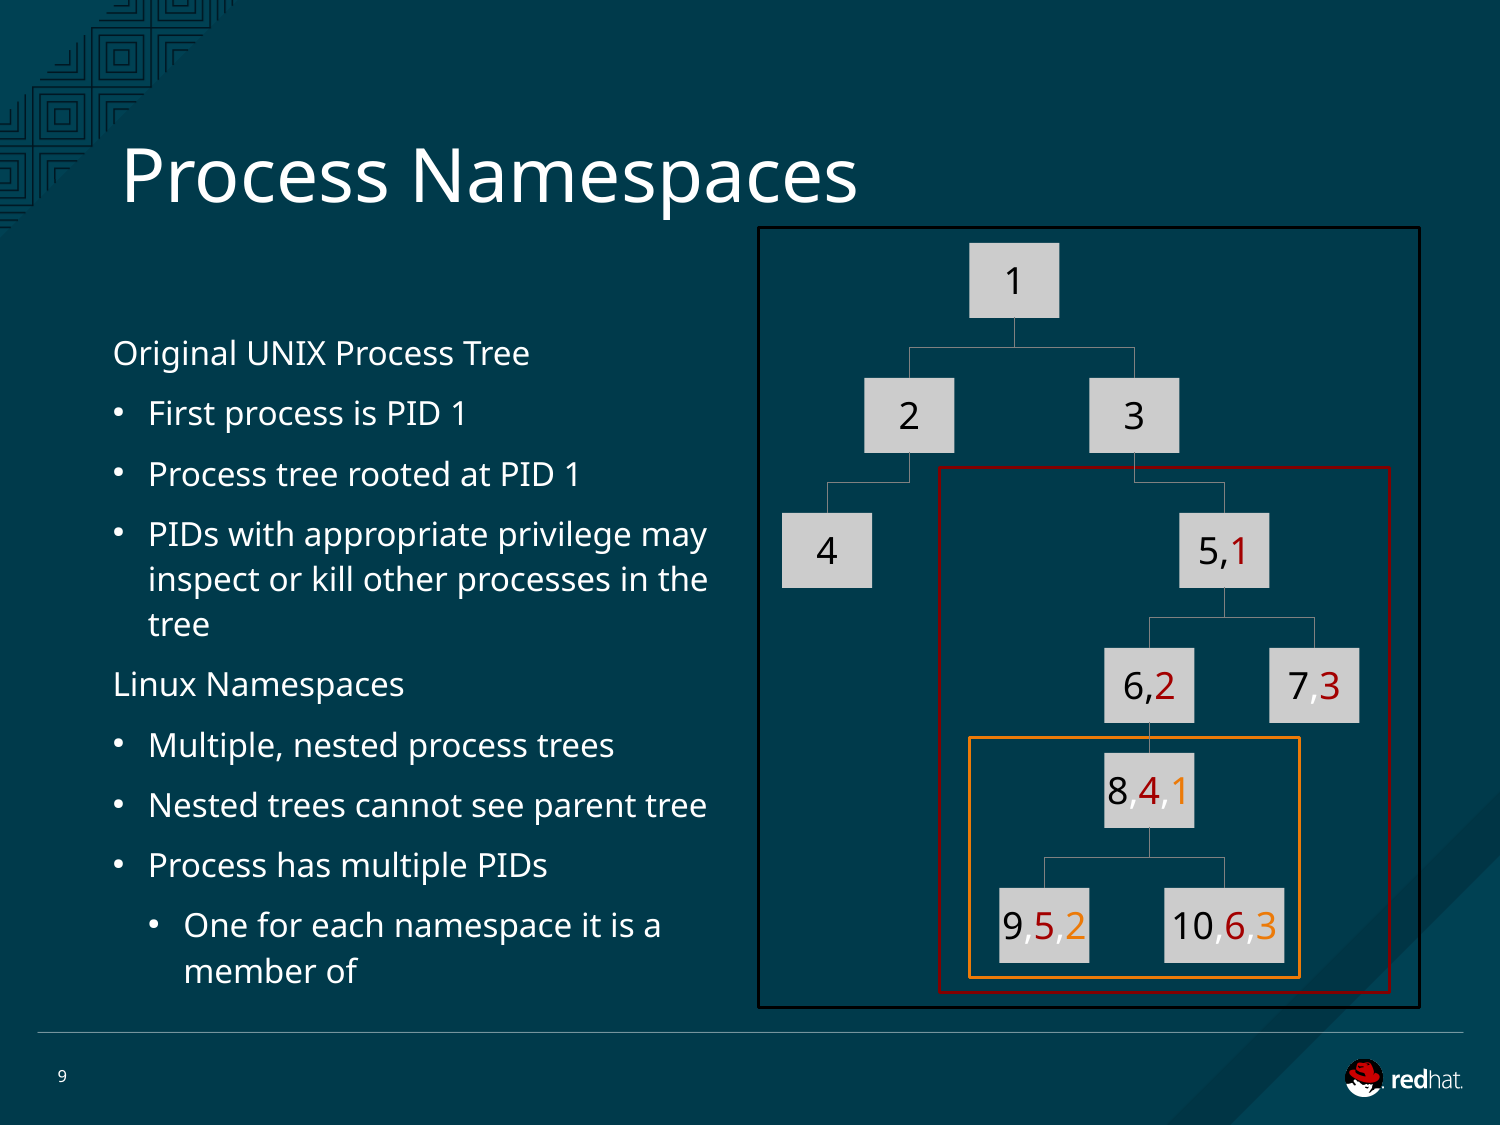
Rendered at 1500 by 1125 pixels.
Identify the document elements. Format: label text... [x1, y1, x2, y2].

picture [1415, 1069, 1426, 1088]
picture [1346, 1060, 1382, 1096]
picture [1393, 1075, 1399, 1088]
text_box 4 [782, 512, 873, 588]
picture [1401, 1075, 1412, 1088]
text_box 10,6,3 [1164, 887, 1285, 963]
text_box Original UNIX Process Tree First process is PID 1 Process tree rooted at PID 1 PIDs with appropriate privilege may inspect or kill other processes in the tree Linux Namespaces Multiple, nested process trees Nested trees cannot see parent tree Process has multiple PIDs One for each namespace it is a member of [112, 329, 735, 957]
text_box 8,4,1 [1104, 752, 1195, 828]
text_box 5,1 [1179, 512, 1270, 588]
title Process Namespaces [120, 0, 1396, 225]
text_box 3 [1089, 377, 1180, 453]
text_box 9,5,2 [999, 887, 1090, 963]
text_box 6,2 [1104, 647, 1195, 723]
text_box 7,3 [1269, 647, 1360, 723]
text_box 1 [969, 242, 1060, 318]
text_box 2 [864, 377, 955, 453]
